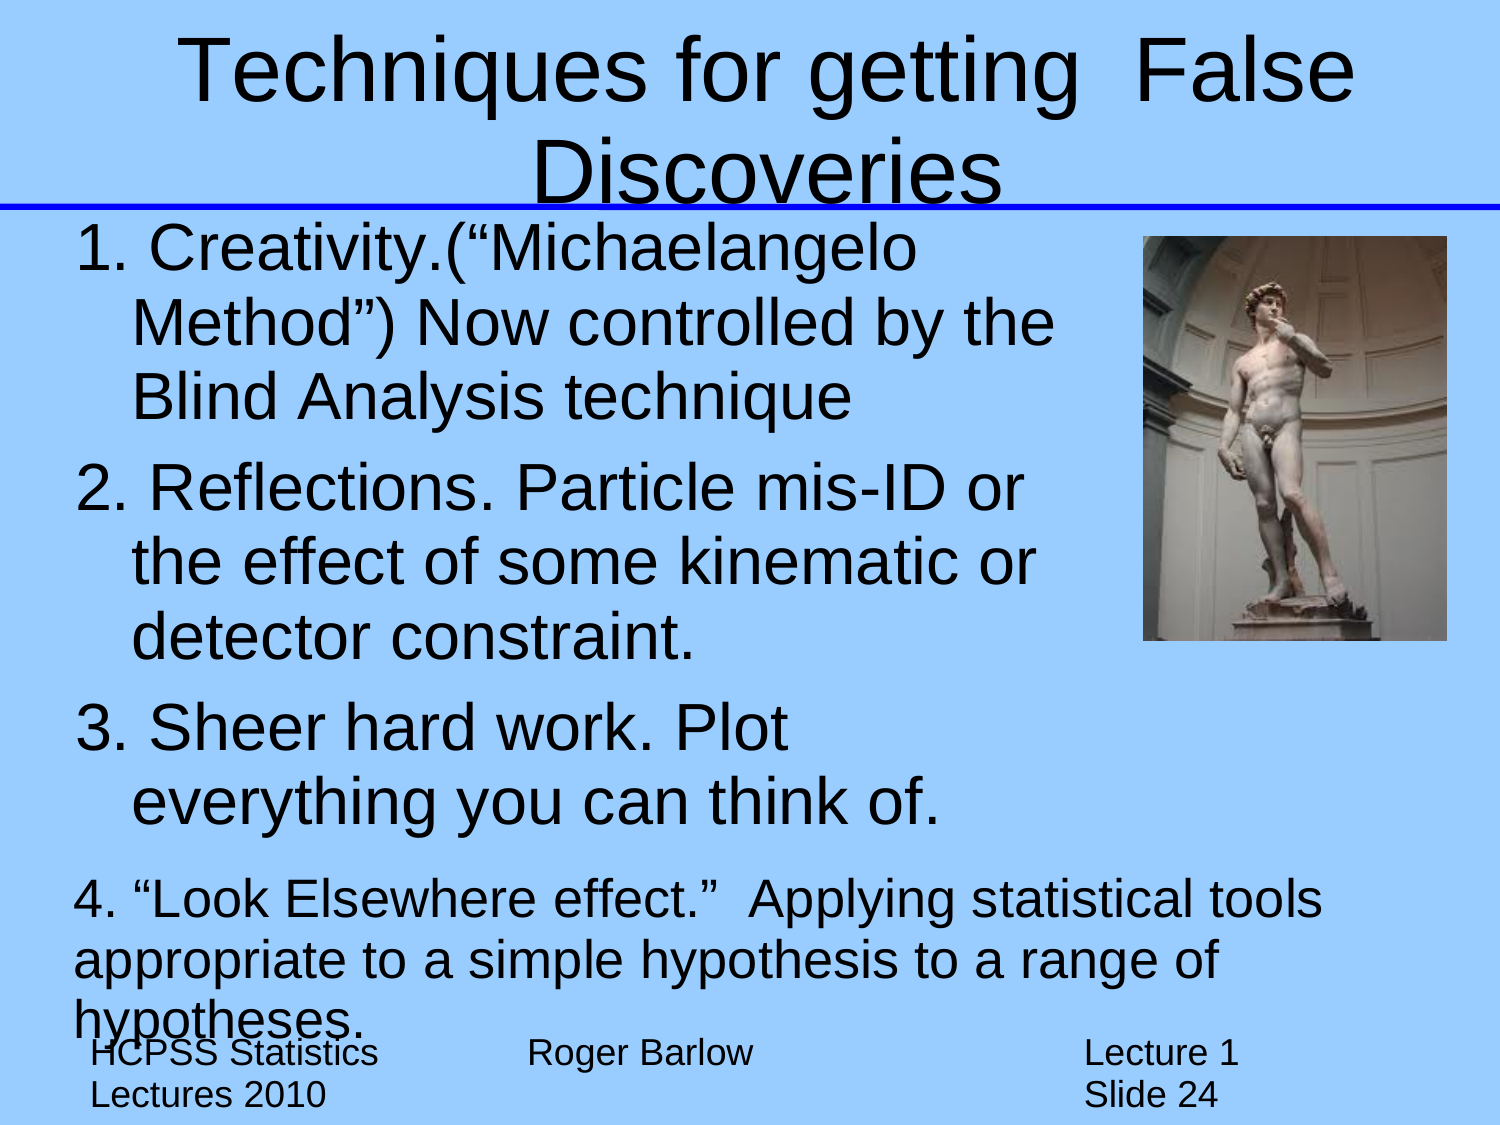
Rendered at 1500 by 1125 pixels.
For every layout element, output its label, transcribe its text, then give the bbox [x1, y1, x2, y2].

text_box 4. “Look Elsewhere effect.” Applying statistical tools appropriate to a simple hypothesis to a range of hypotheses. [59, 858, 1418, 1055]
list 1. Creativity.(“Michaelangelo Method”) Now controlled by the Blind Analysis technique 2. Reflections. Particle mis-ID or the effect of some kinematic or detector constraint. 3. Sheer hard work. Plot everything you can think of. [75, 206, 1063, 858]
title Techniques for getting False Discoveries [118, 12, 1418, 224]
picture [1143, 236, 1447, 641]
